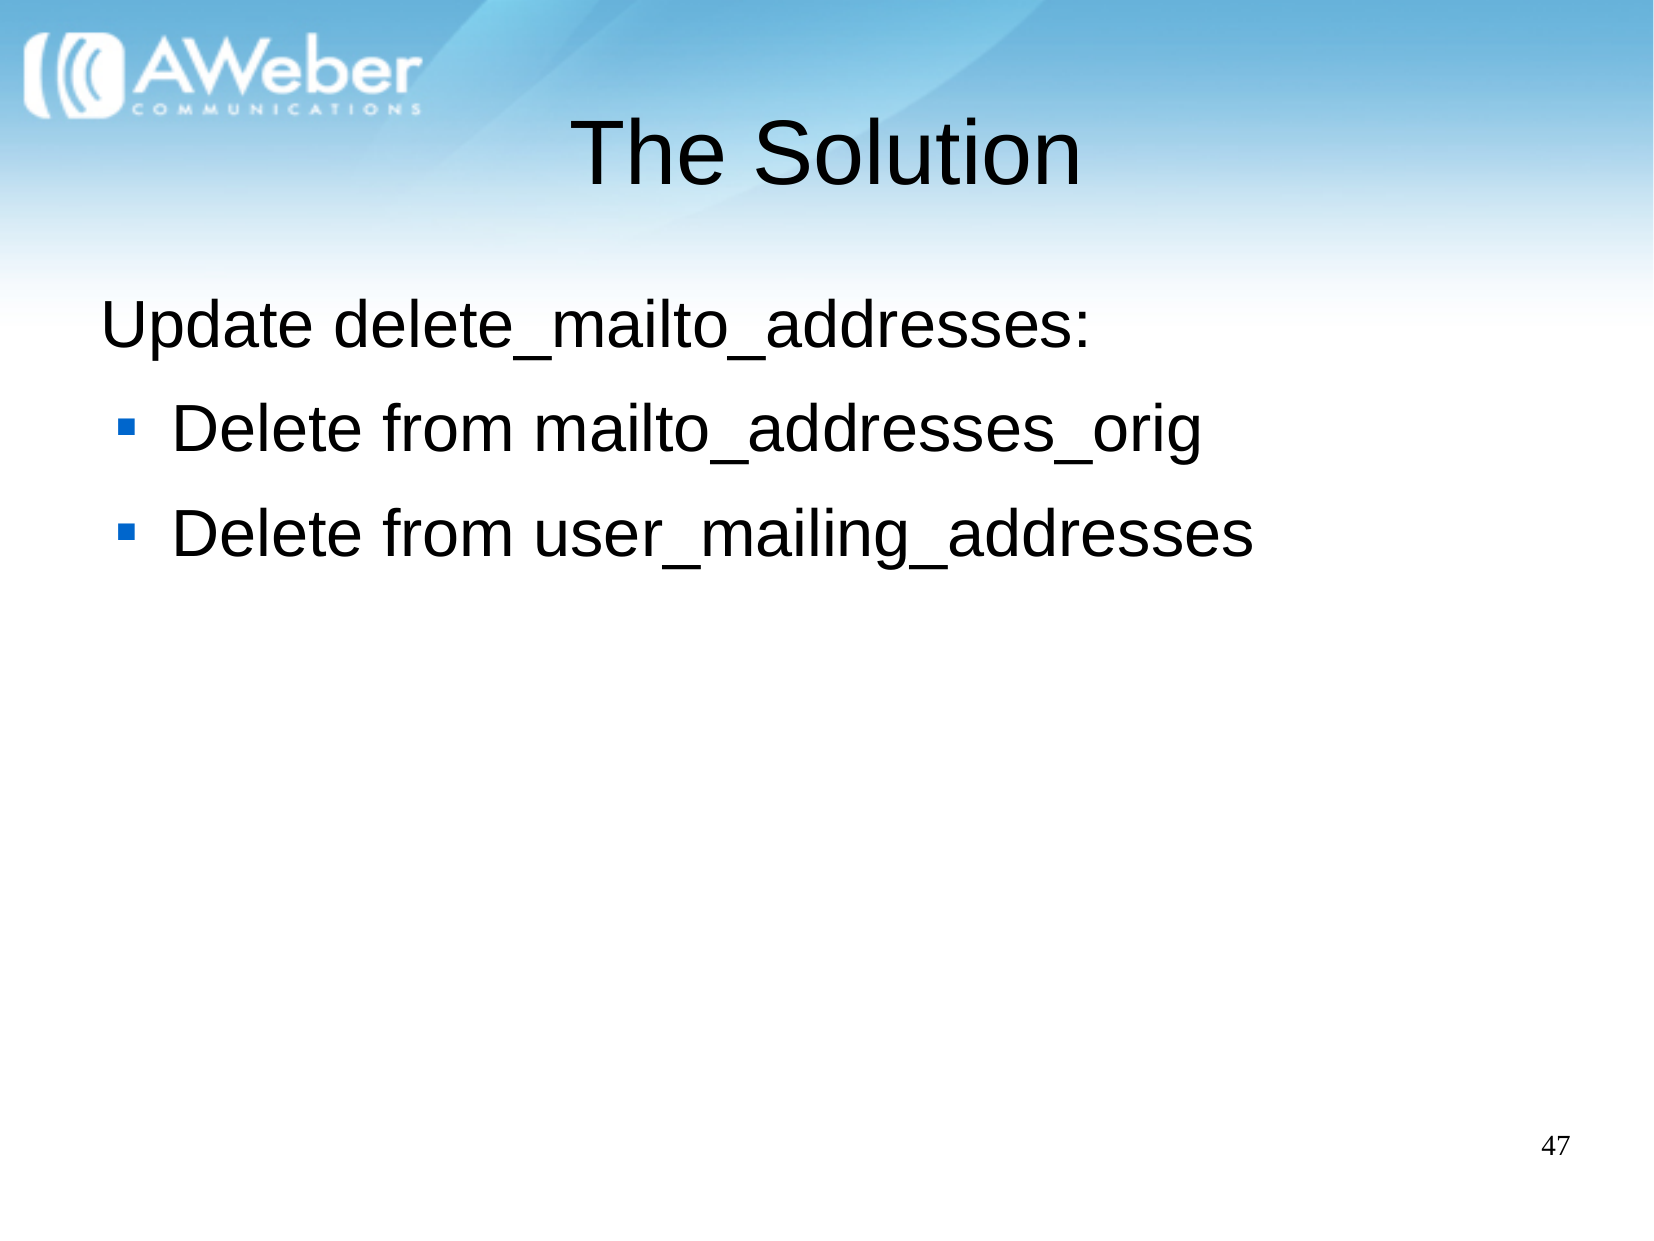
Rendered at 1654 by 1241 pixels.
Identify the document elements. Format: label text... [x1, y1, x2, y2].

title The Solution [82, 49, 1571, 257]
list Update delete_mailto_addresses: Delete from mailto_addresses_orig Delete from user_mailing_addresses [82, 286, 1571, 1106]
picture [0, 0, 1654, 376]
